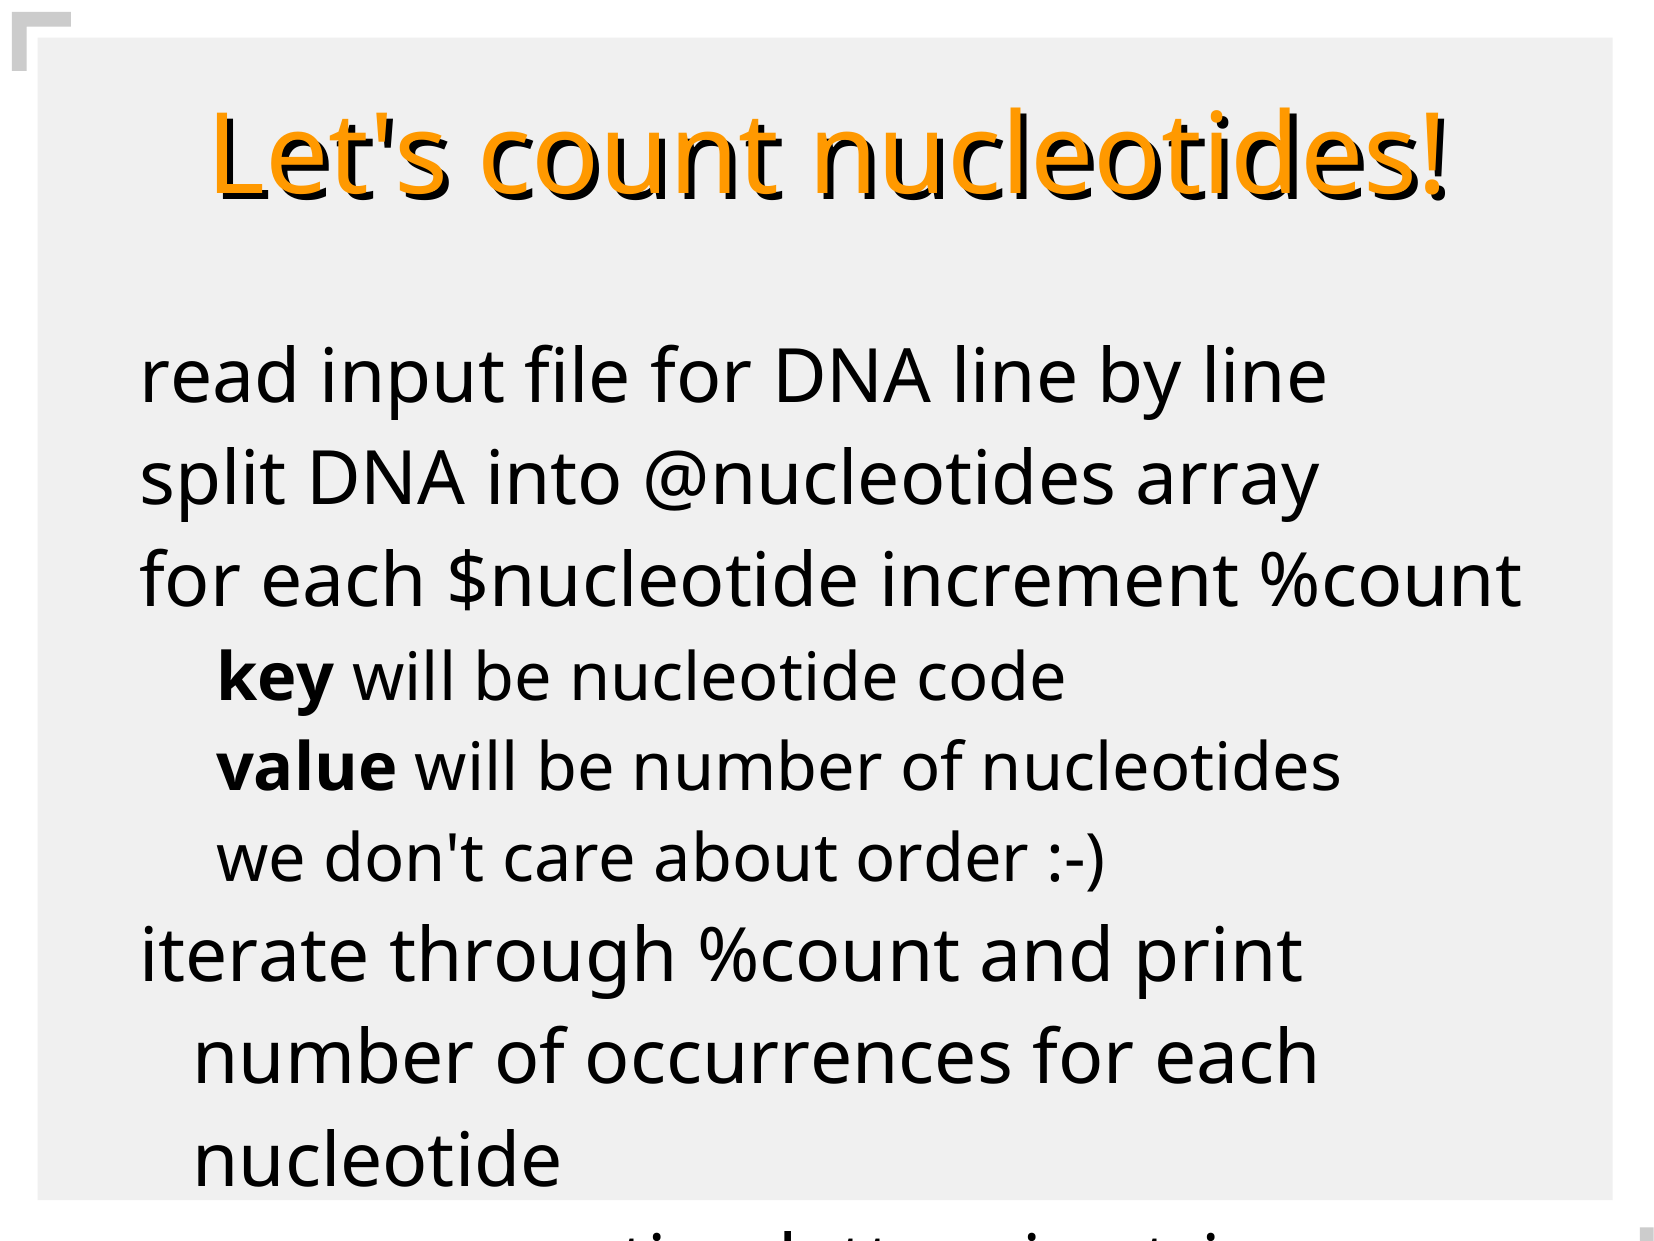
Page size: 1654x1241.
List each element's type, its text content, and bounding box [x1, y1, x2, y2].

title Let's count nucleotides! [121, 46, 1534, 254]
list read input file for DNA line by line split DNA into @nucleotides array for each $nucleotide increment %count key will be nucleotide code value will be number of nucleotides we don't care about order :-) iterate through %count and print number of occurrences for each nucleotide same as counting letters in string [121, 322, 1561, 1146]
